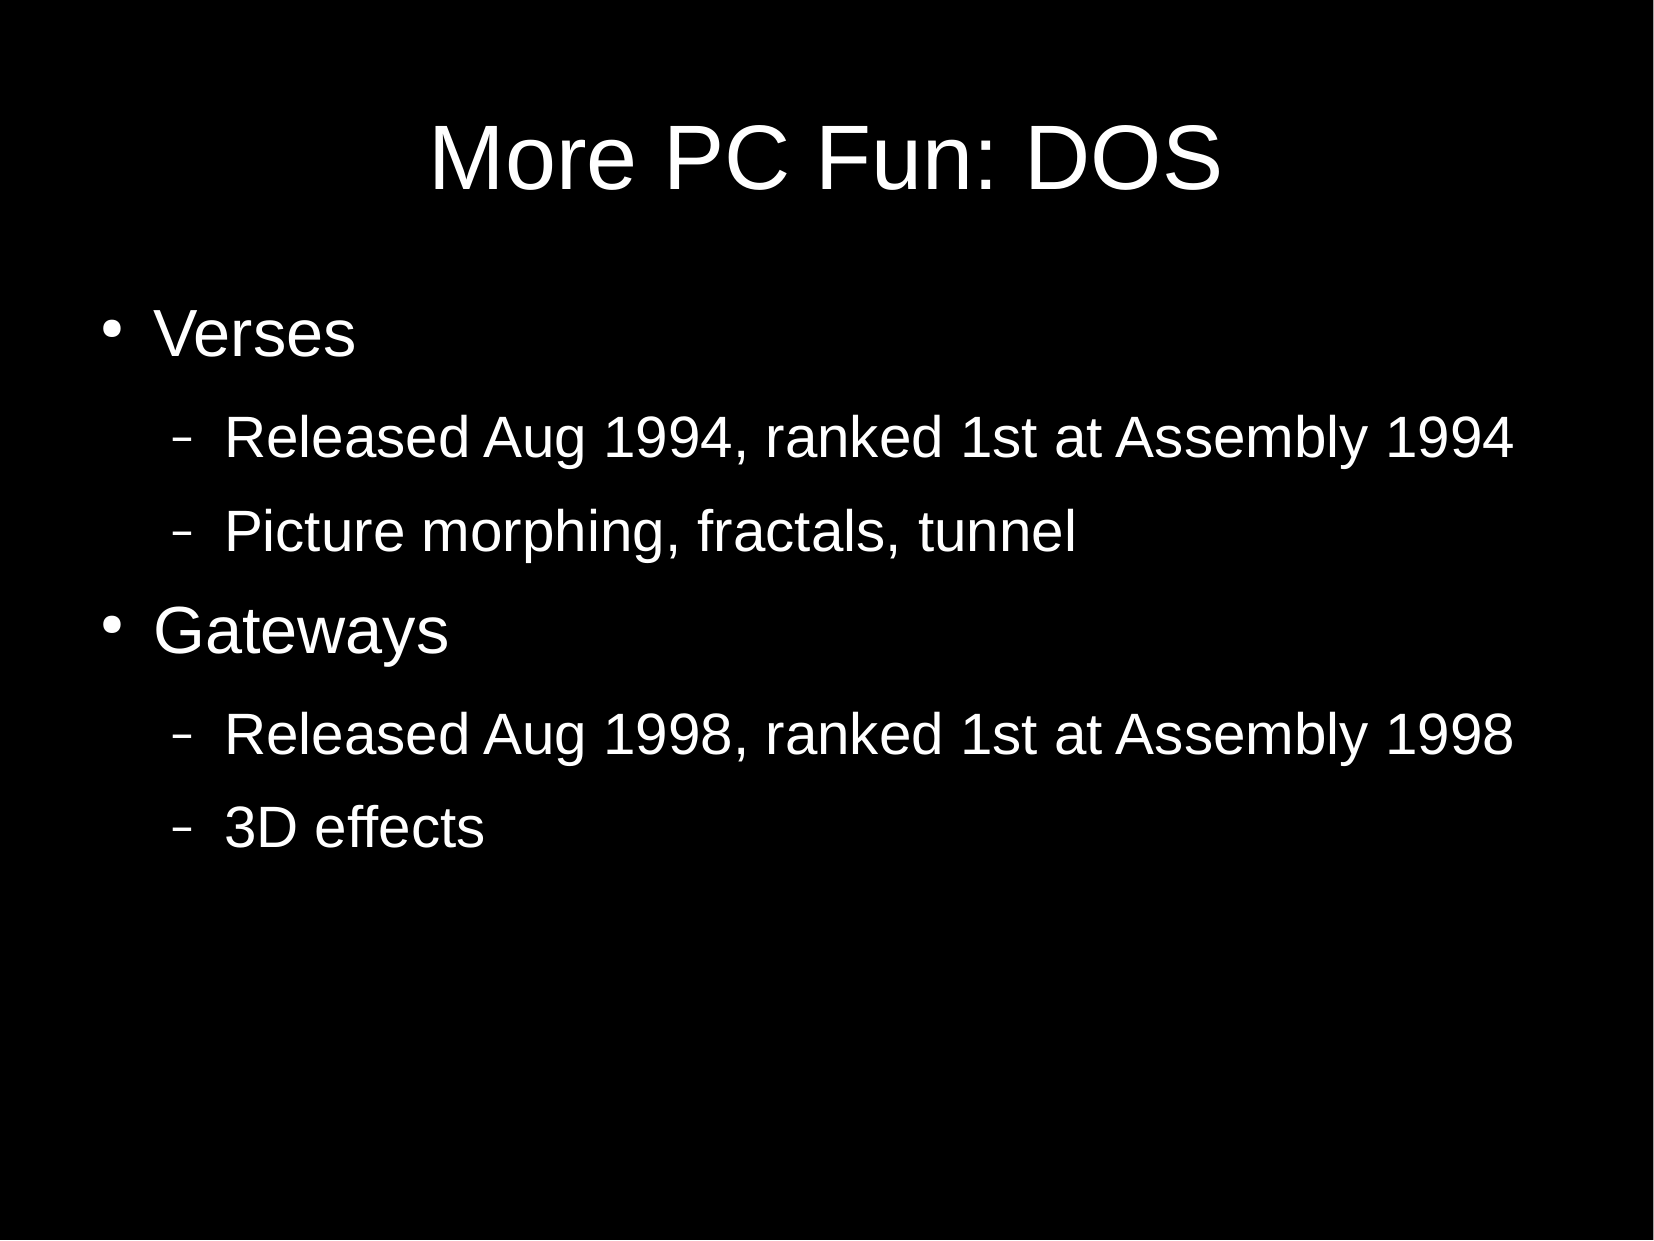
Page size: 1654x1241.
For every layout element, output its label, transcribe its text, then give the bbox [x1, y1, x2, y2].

list Verses Released Aug 1994, ranked 1st at Assembly 1994 Picture morphing, fractals, tunnel Gateways Released Aug 1998, ranked 1st at Assembly 1998 3D effects [82, 290, 1571, 1110]
title More PC Fun: DOS [82, 49, 1571, 257]
